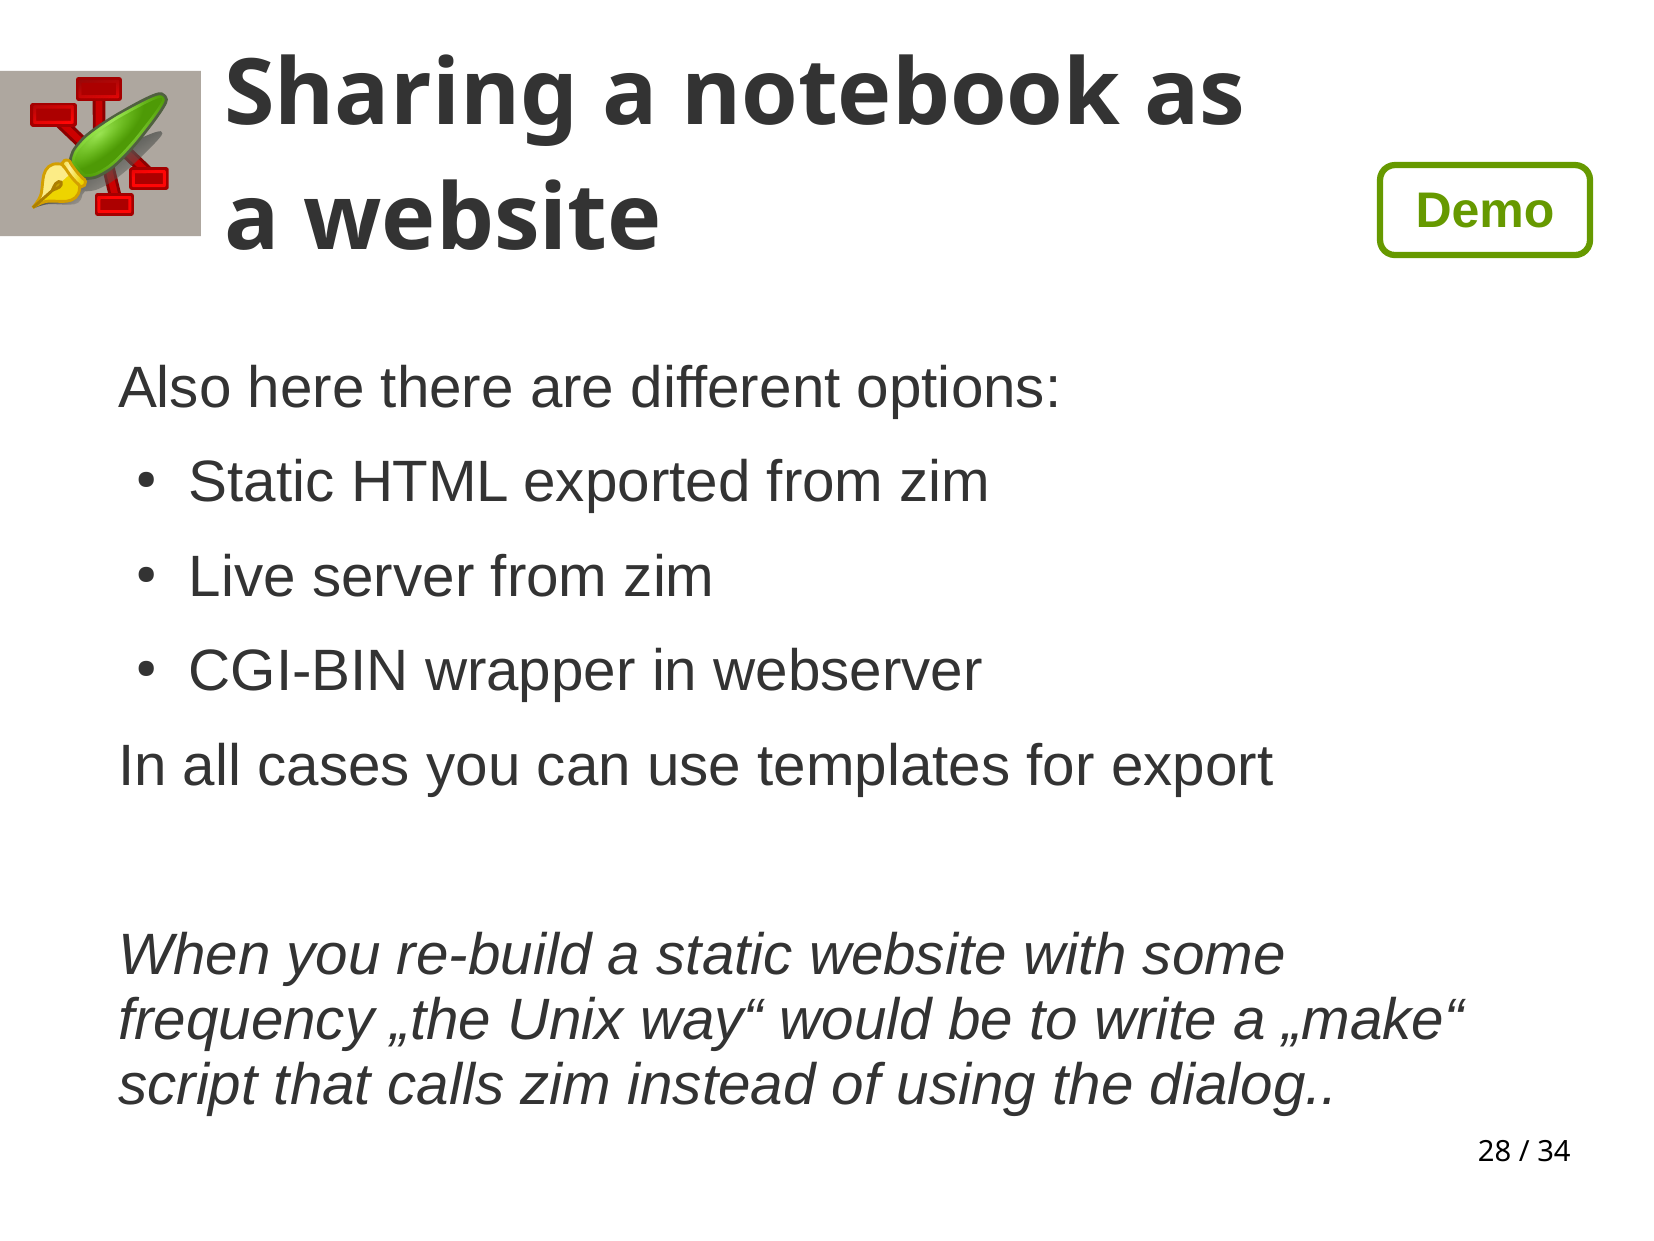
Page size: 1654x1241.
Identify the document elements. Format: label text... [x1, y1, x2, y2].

title Sharing a notebook as a website [224, 44, 1571, 259]
list Also here there are different options: Static HTML exported from zim Live server from zim CGI-BIN wrapper in webserver In all cases you can use templates for export When you re-build a static website with some frequency „the Unix way“ would be to write a „make“ script that calls zim instead of using the dialog.. [118, 354, 1536, 1074]
text_box Demo [1380, 165, 1591, 256]
